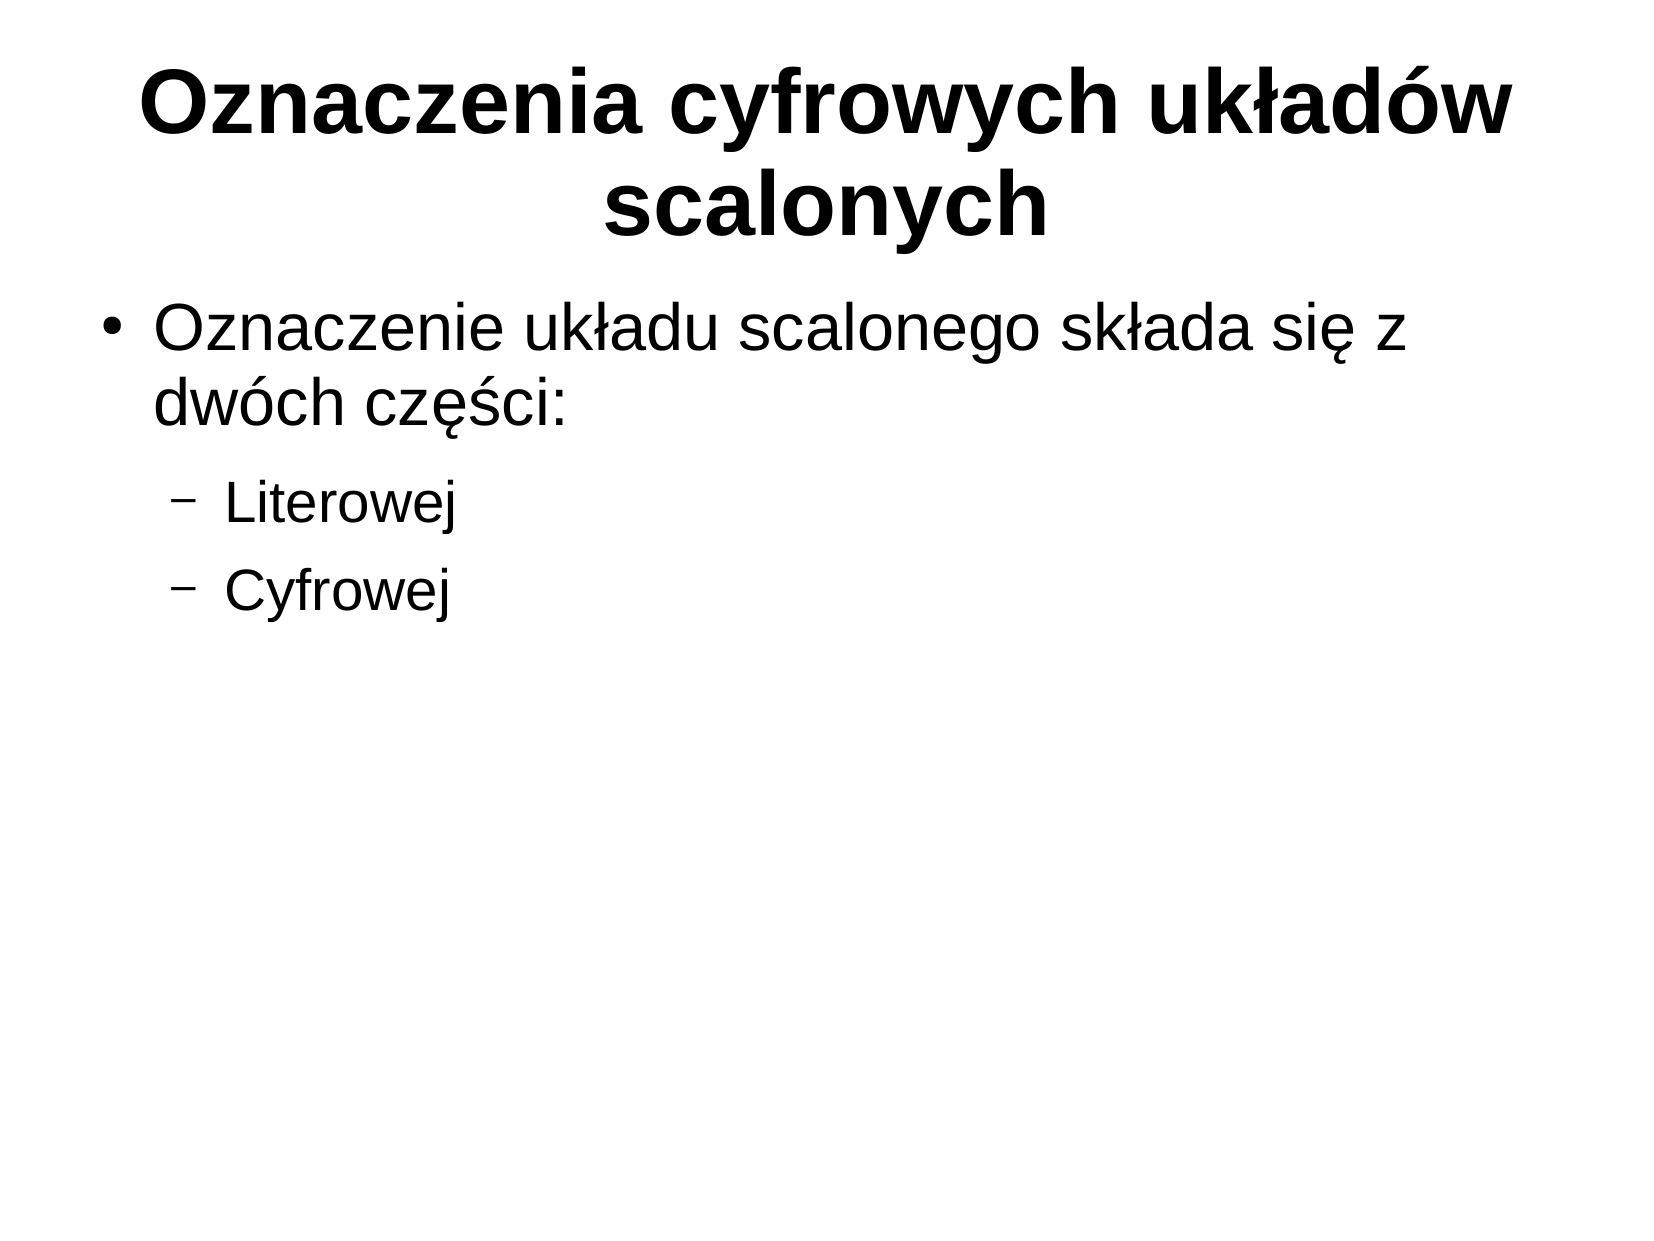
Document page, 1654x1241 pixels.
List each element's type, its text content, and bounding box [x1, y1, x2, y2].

list Oznaczenie układu scalonego składa się z dwóch części: Literowej Cyfrowej [82, 290, 1571, 1109]
title Oznaczenia cyfrowych układów scalonych [82, 49, 1571, 257]
